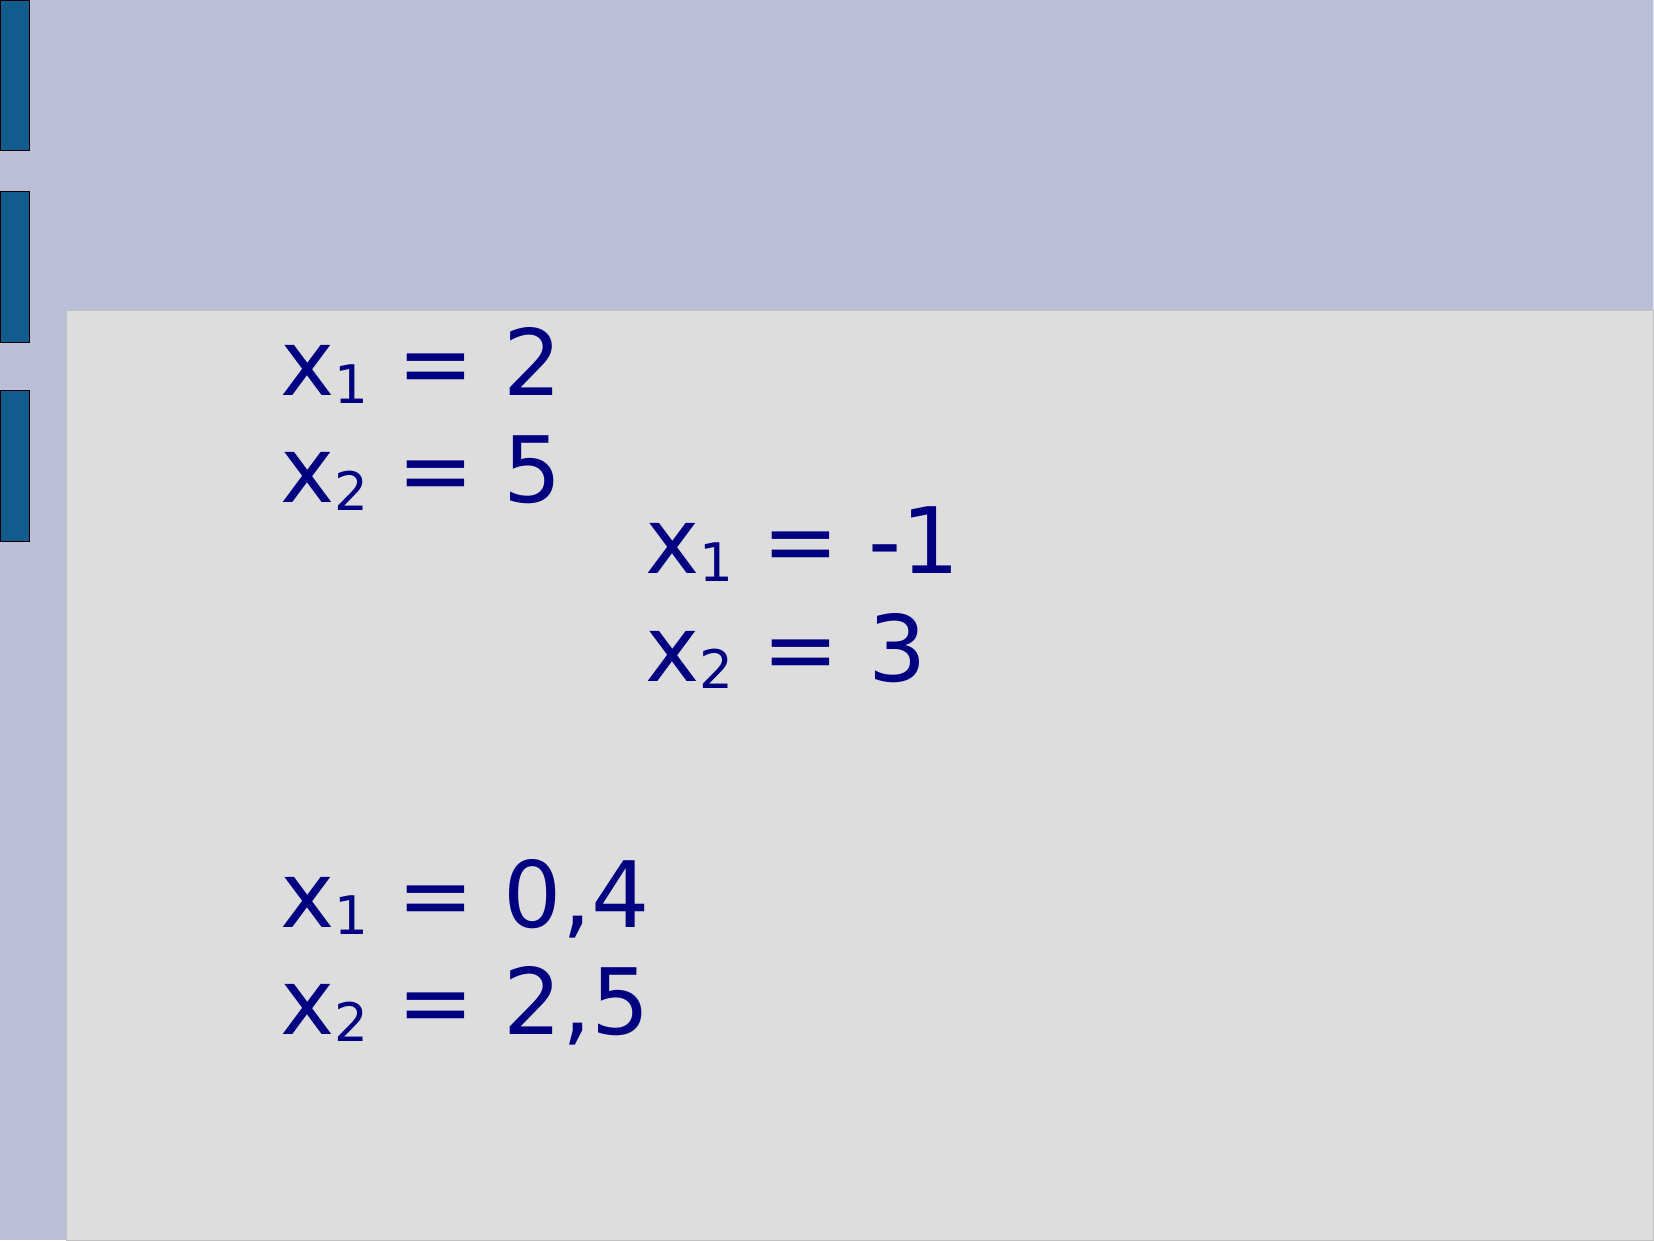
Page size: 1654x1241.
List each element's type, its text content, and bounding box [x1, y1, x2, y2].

text_box х1 = 2 х2 = 5 [265, 303, 666, 591]
text_box х1 = 0,4 х2 = 2,5 [265, 834, 666, 1123]
text_box х1 = -1 х2 = 3 [630, 481, 1030, 769]
